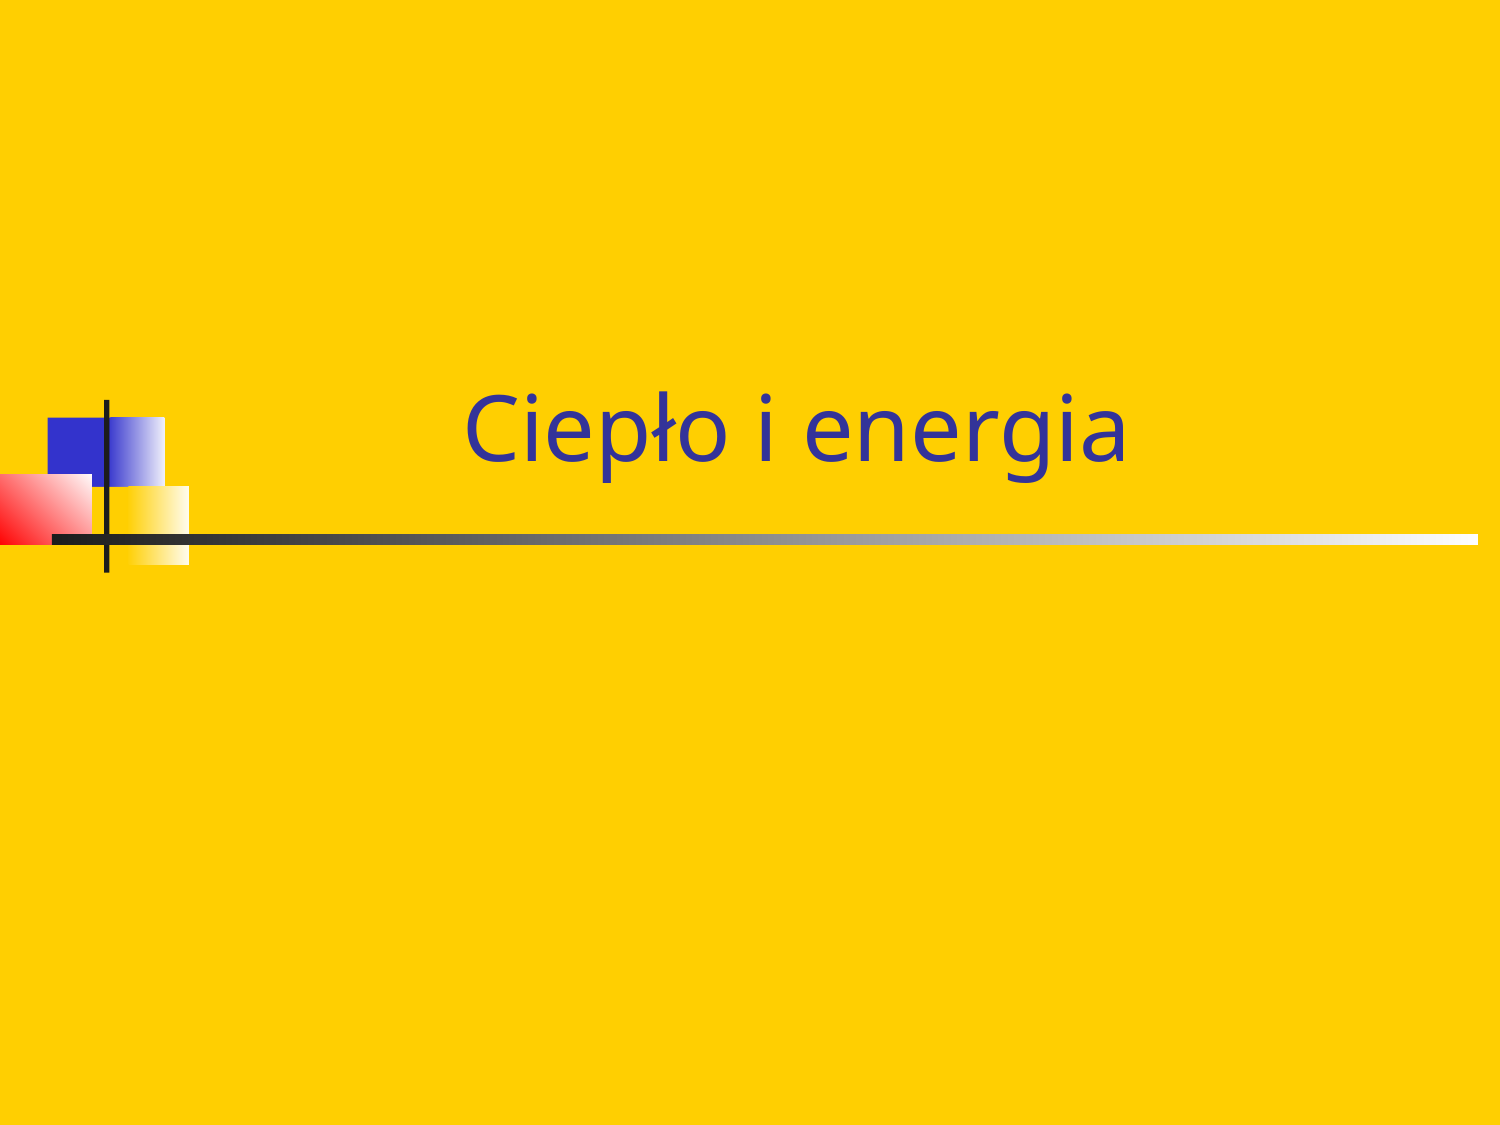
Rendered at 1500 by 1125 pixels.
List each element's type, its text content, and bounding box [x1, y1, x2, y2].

title Ciepło i energia [162, 299, 1438, 488]
